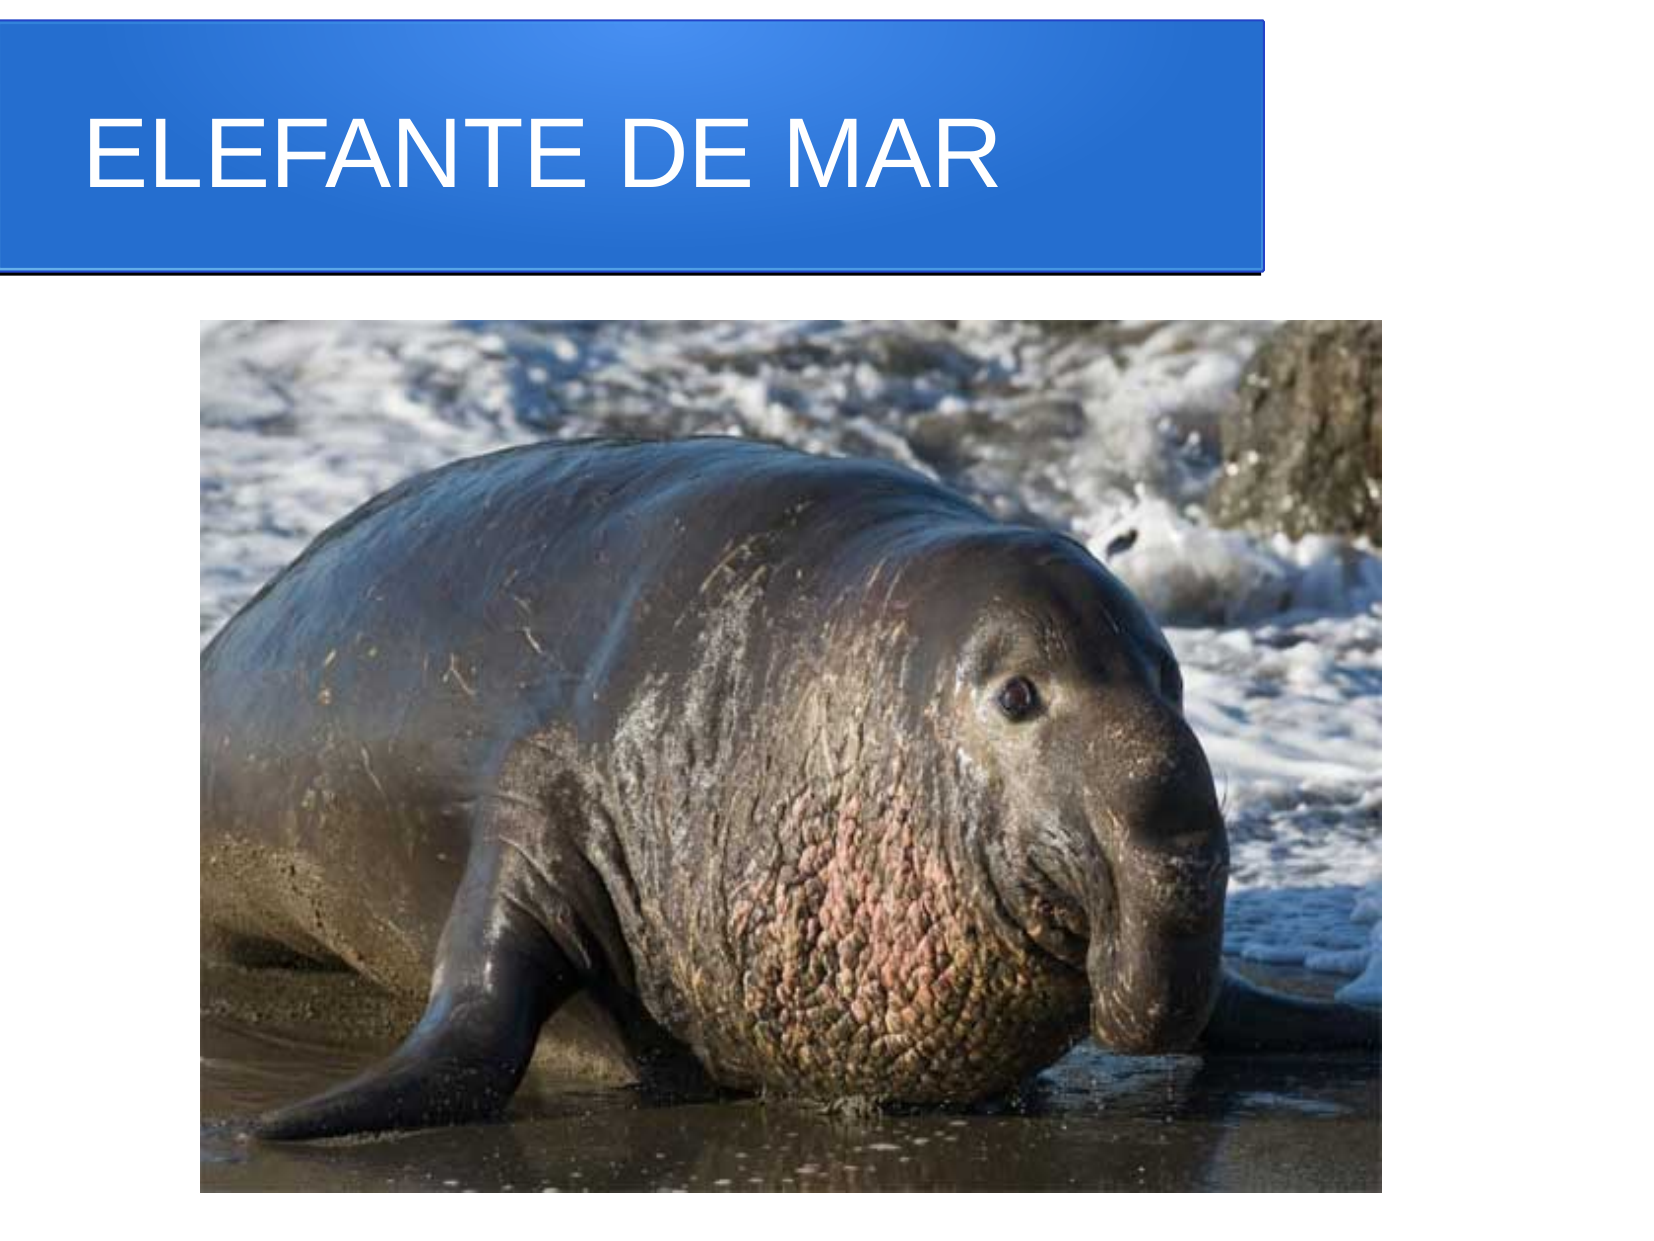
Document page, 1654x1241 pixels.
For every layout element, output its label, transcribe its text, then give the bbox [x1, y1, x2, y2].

title ELEFANTE DE MAR [82, 49, 1250, 257]
picture [200, 320, 1382, 1193]
